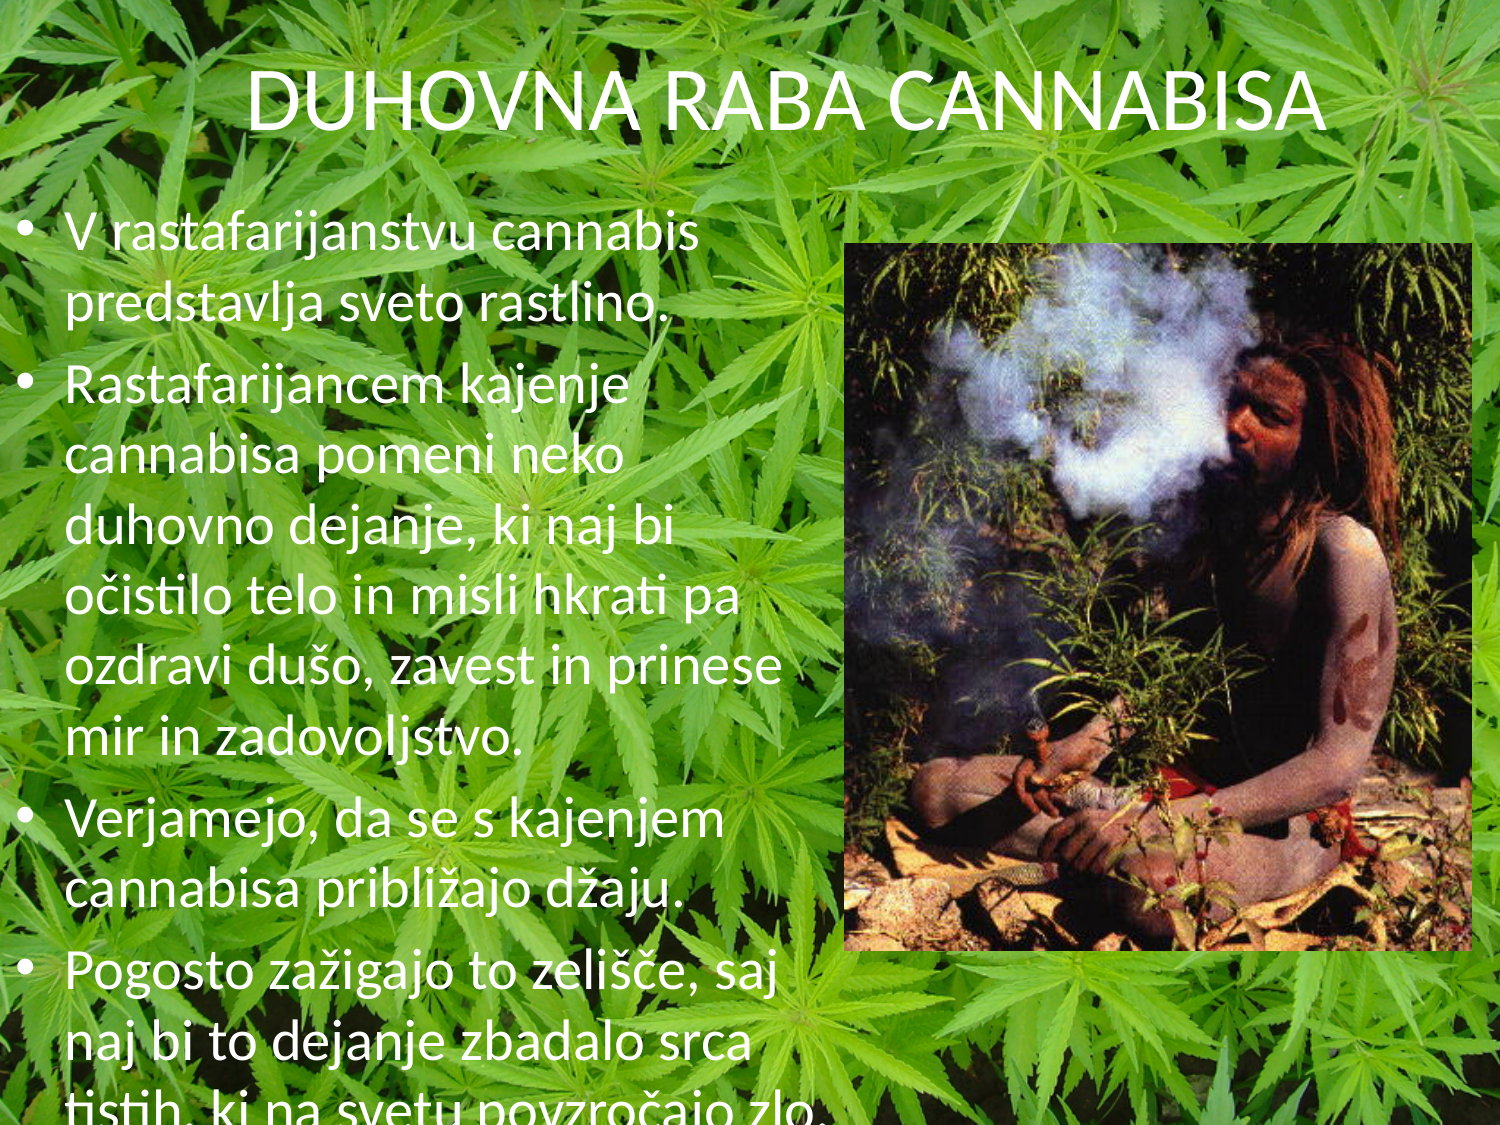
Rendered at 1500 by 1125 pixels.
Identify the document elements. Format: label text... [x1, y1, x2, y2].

picture [0, 0, 112, 184]
list V rastafarijanstvu cannabis predstavlja sveto rastlino. Rastafarijancem kajenje cannabisa pomeni neko duhovno dejanje, ki naj bi očistilo telo in misli hkrati pa ozdravi dušo, zavest in prinese mir in zadovoljstvo. Verjamejo, da se s kajenjem cannabisa približajo džaju. Pogosto zažigajo to zelišče, saj naj bi to dejanje zbadalo srca tistih, ki na svetu povzročajo zlo. [0, 184, 853, 1125]
title DUHOVNA RABA CANNABISA [112, 0, 1463, 188]
picture [844, 0, 1500, 1125]
